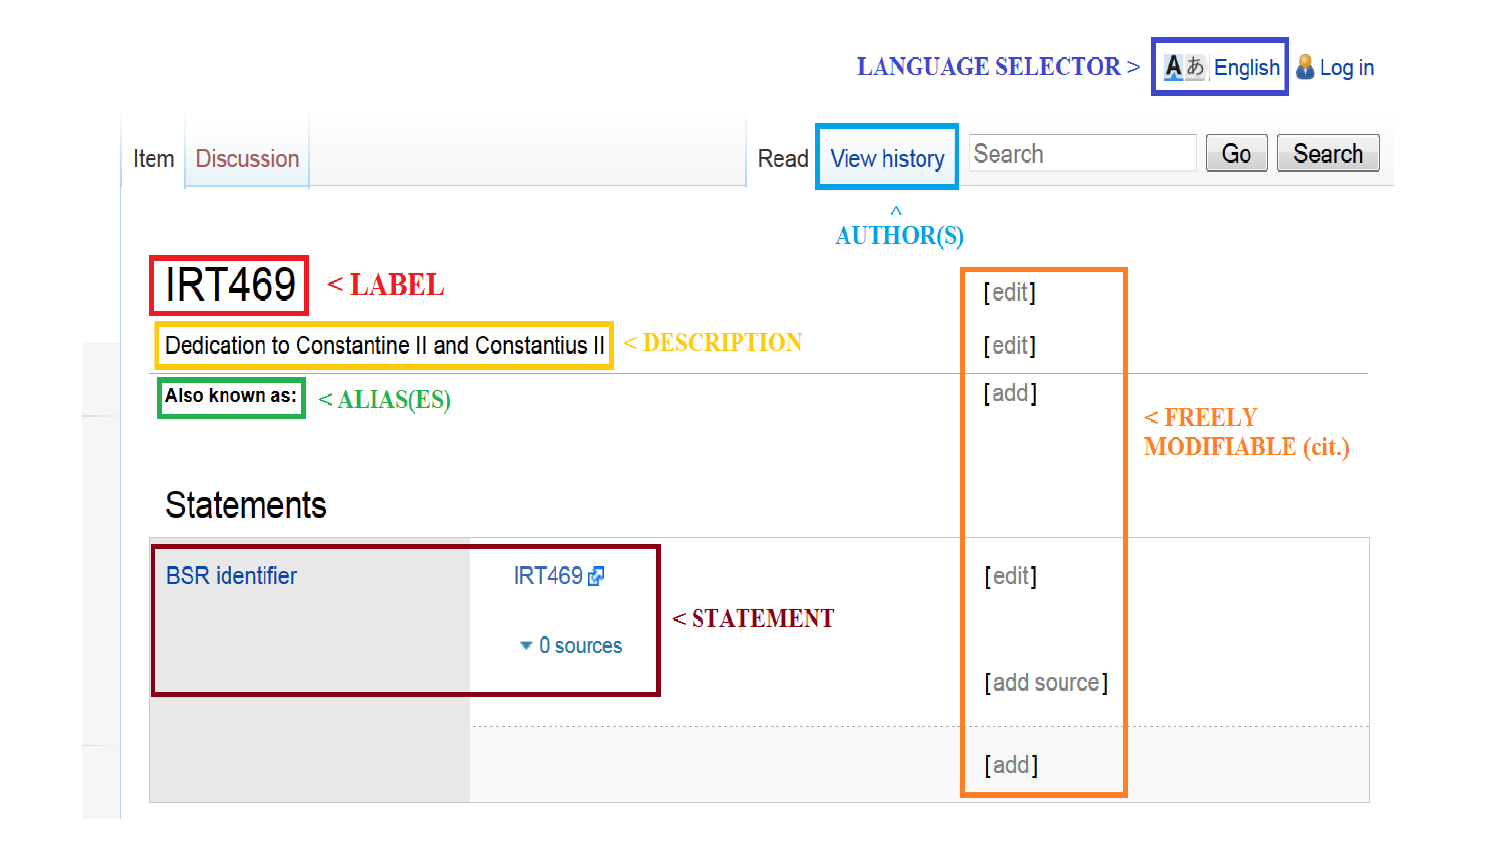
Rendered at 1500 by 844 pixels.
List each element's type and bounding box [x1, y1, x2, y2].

picture [82, 33, 1394, 819]
